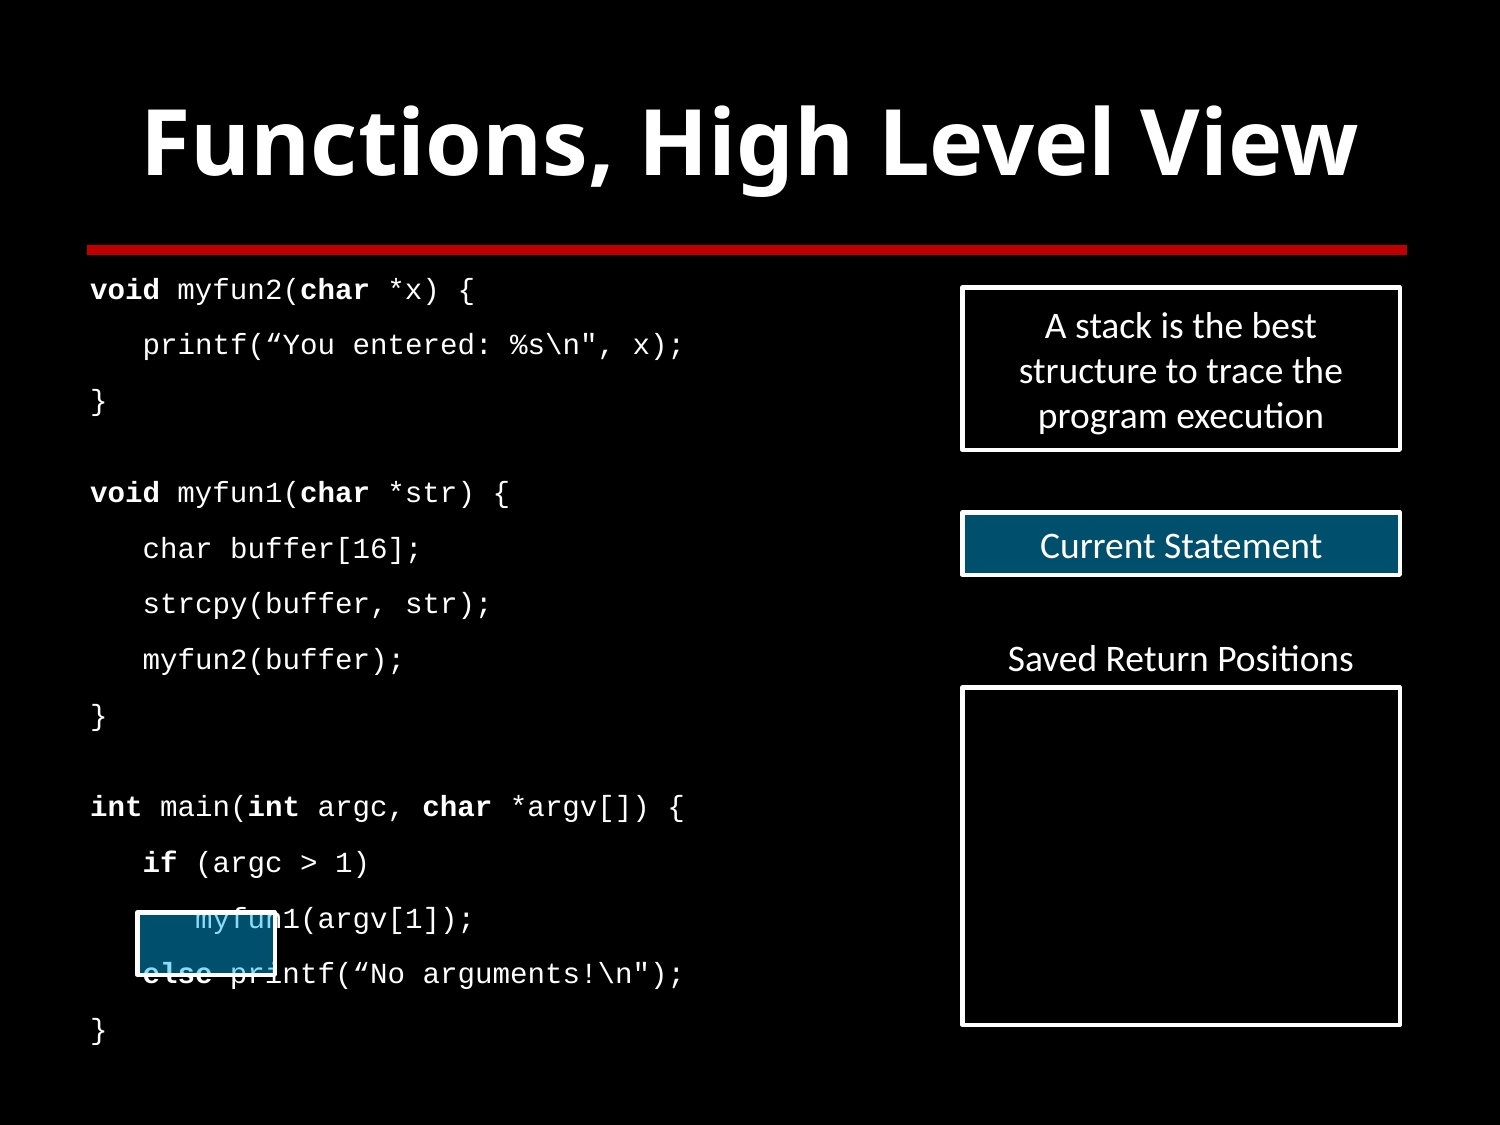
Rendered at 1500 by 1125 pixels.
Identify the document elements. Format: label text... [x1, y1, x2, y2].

text_box [962, 688, 1400, 1025]
text_box [137, 912, 275, 975]
text_box Saved Return Positions [962, 624, 1400, 688]
title Functions, High Level View [75, 45, 1425, 233]
list void myfun2(char *x) { printf(“You entered: %s\n", x); } void myfun1(char *str) { char buffer[16]; strcpy(buffer, str); myfun2(buffer); } int main(int argc, char *argv[]) { if (argc > 1) myfun1(argv[1]); else printf(“No arguments!\n"); } [75, 262, 1425, 1063]
text_box A stack is the best structure to trace the program execution [962, 287, 1400, 450]
text_box Current Statement [962, 512, 1400, 575]
